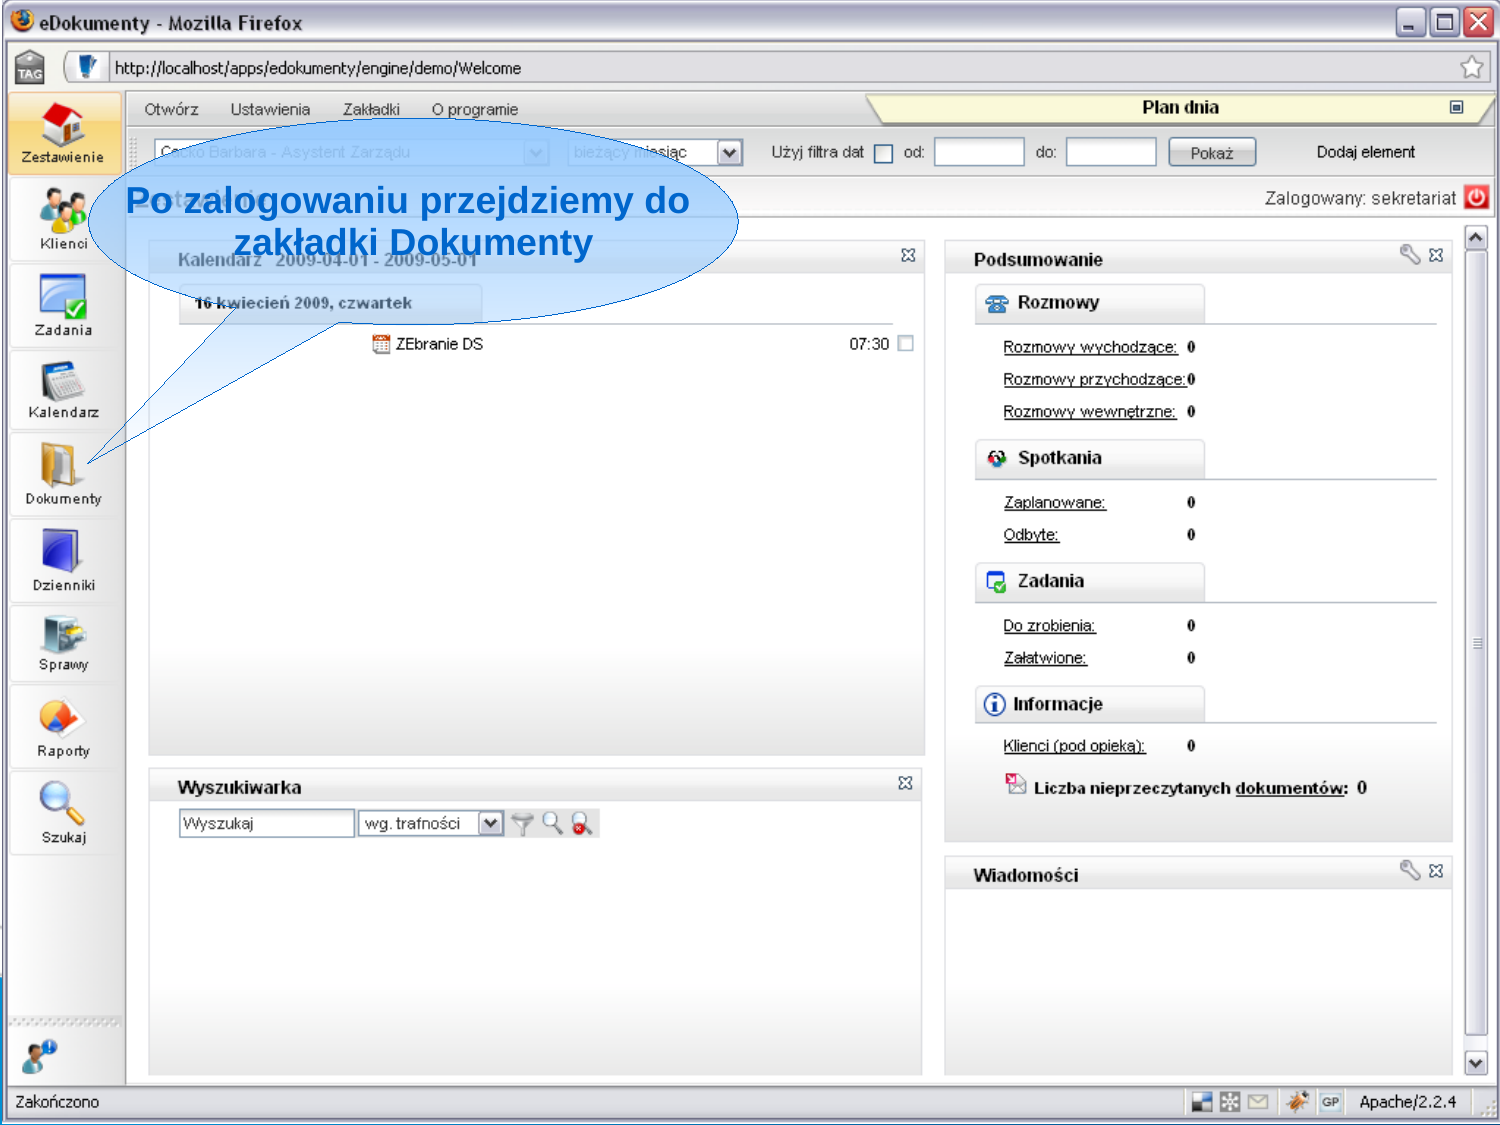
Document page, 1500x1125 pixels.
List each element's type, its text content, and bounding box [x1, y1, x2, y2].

text_box Po zalogowaniu przejdziemy do zakładki Dokumenty [299, 118, 528, 126]
picture [0, 0, 1500, 1125]
